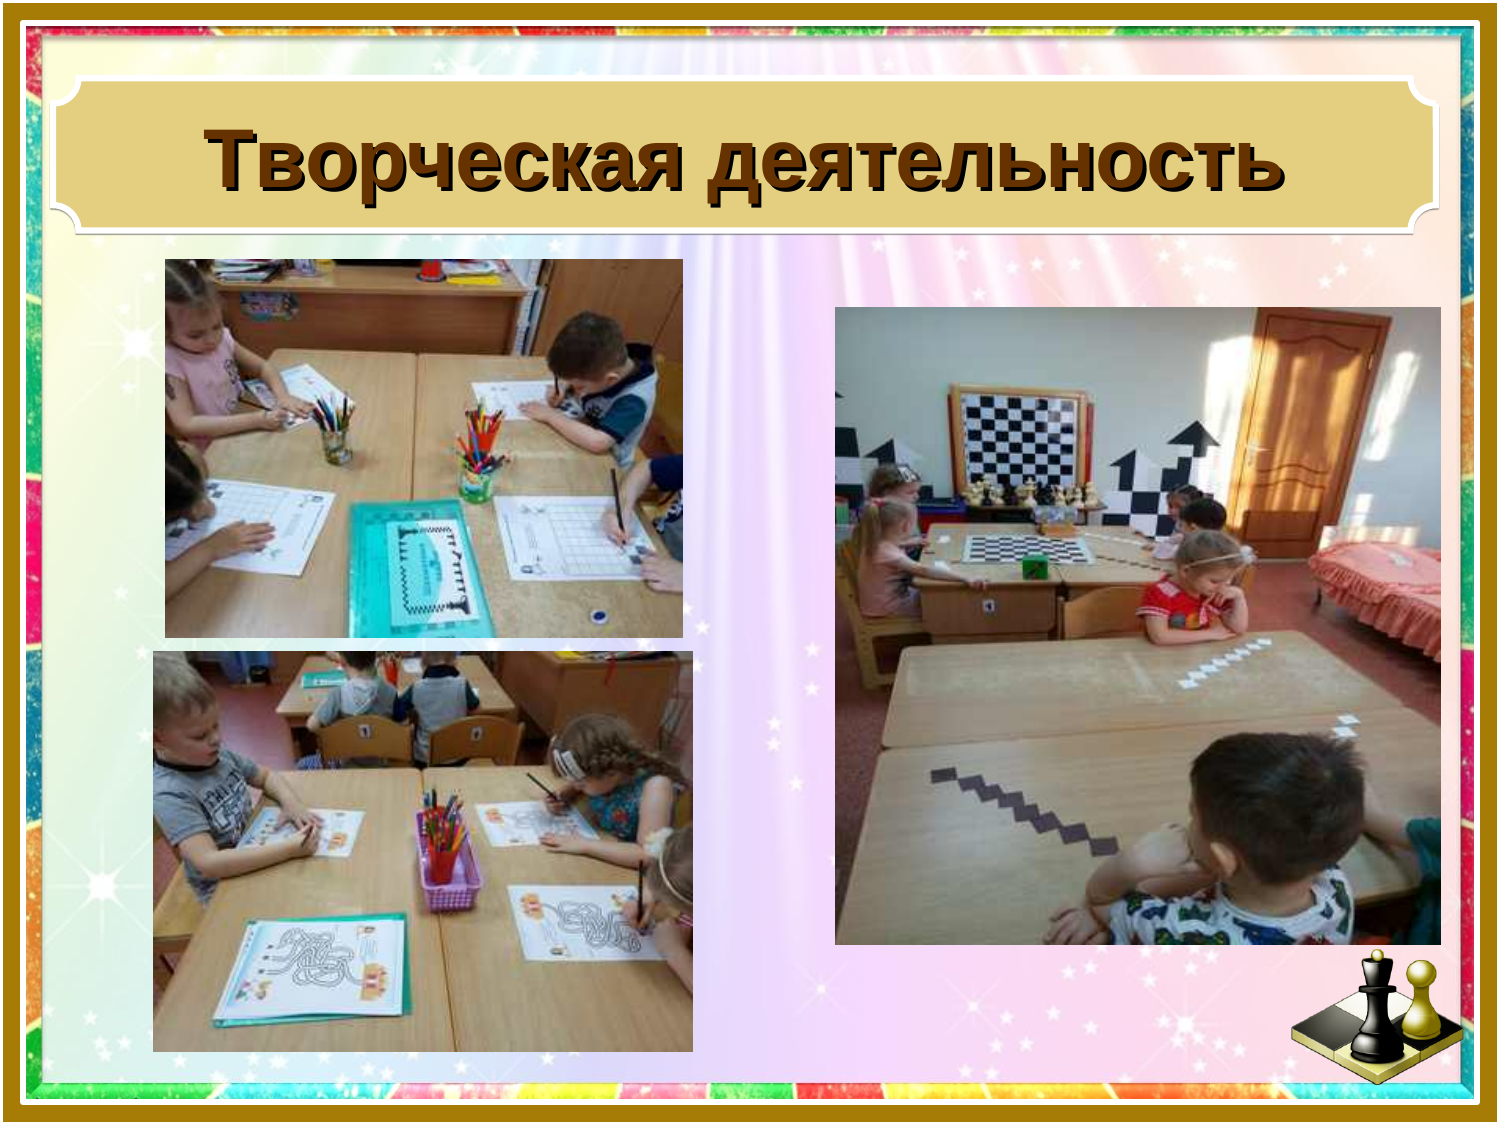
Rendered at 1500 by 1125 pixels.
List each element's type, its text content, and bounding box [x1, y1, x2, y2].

text_box [0, 0, 1500, 1125]
text_box Творческая деятельность [53, 78, 1436, 231]
picture [23, 23, 1477, 1102]
